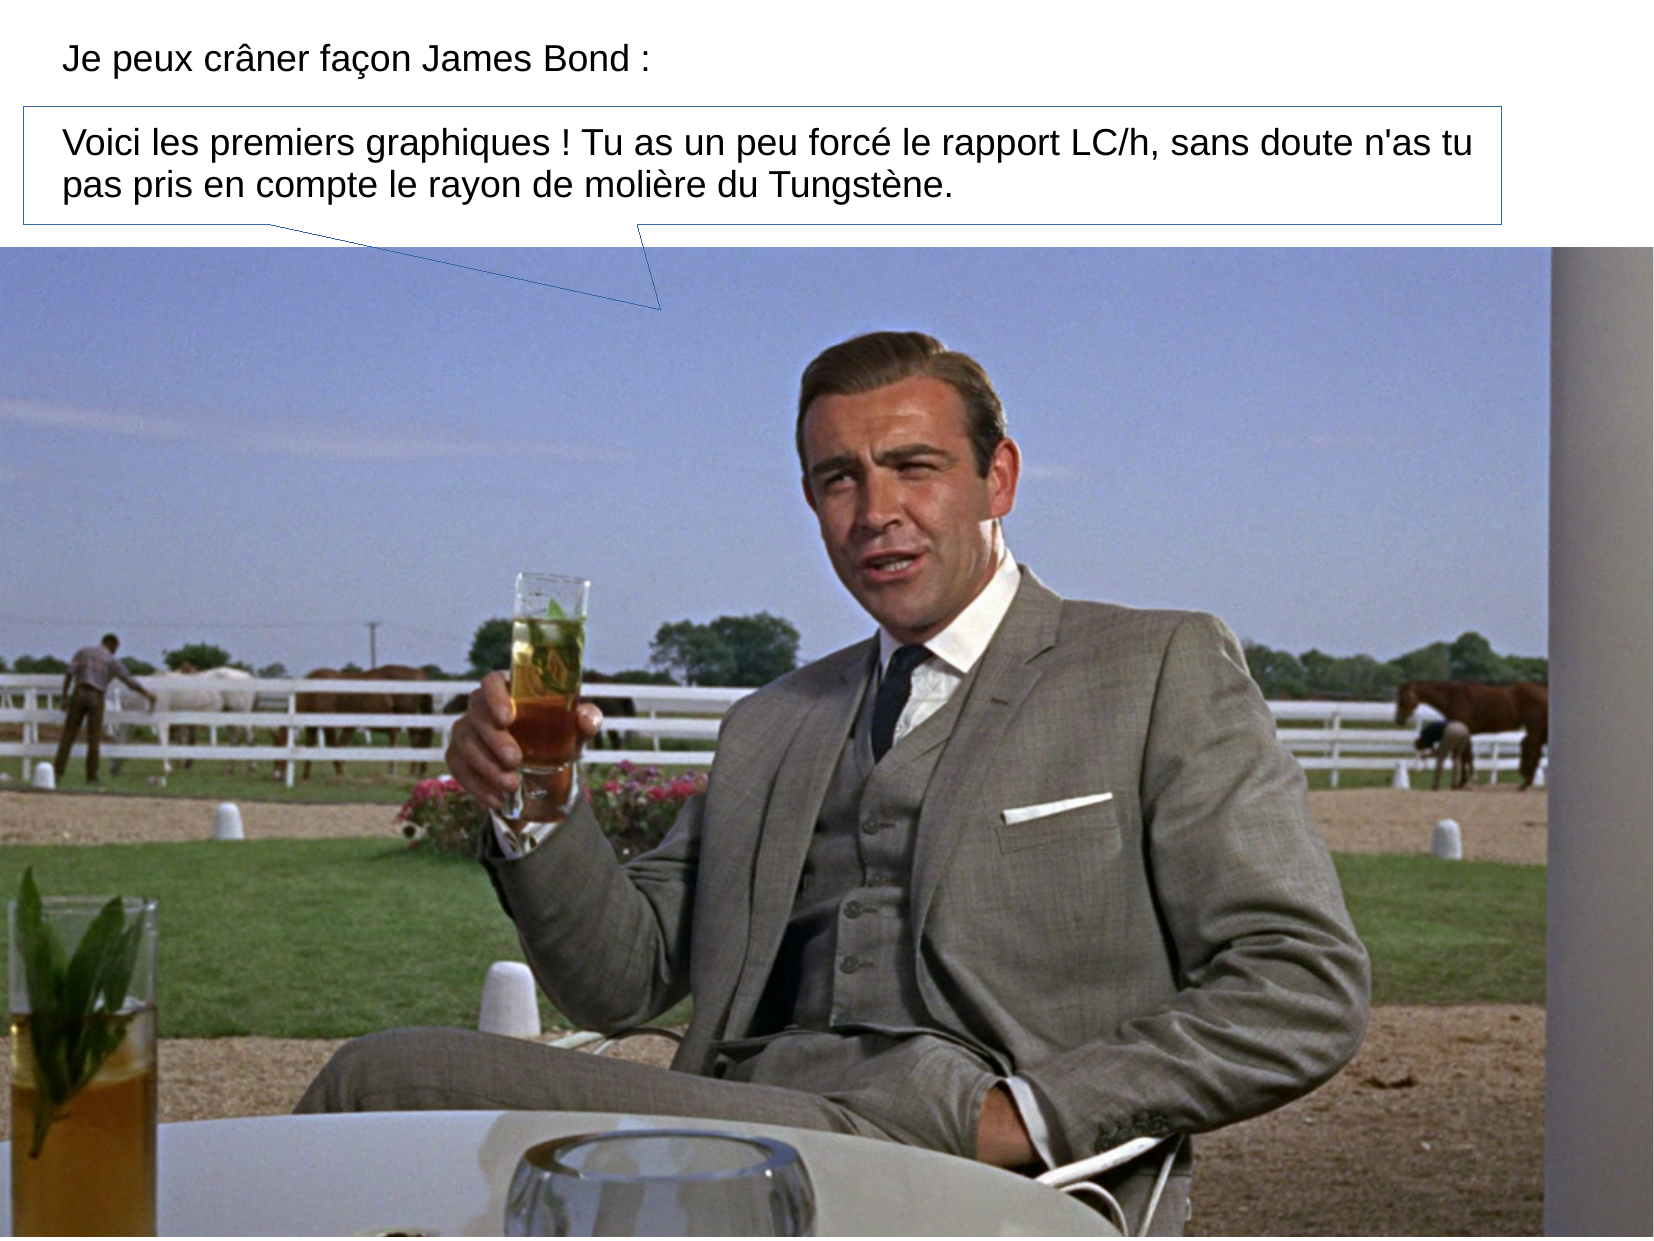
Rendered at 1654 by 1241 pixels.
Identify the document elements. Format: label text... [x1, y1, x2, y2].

picture [0, 247, 1654, 1238]
text_box Je peux crâner façon James Bond : Voici les premiers graphiques ! Tu as un peu forcé le rapport LC/h, sans doute n'as tu pas pris en compte le rayon de molière du Tungstène. [47, 29, 1499, 213]
